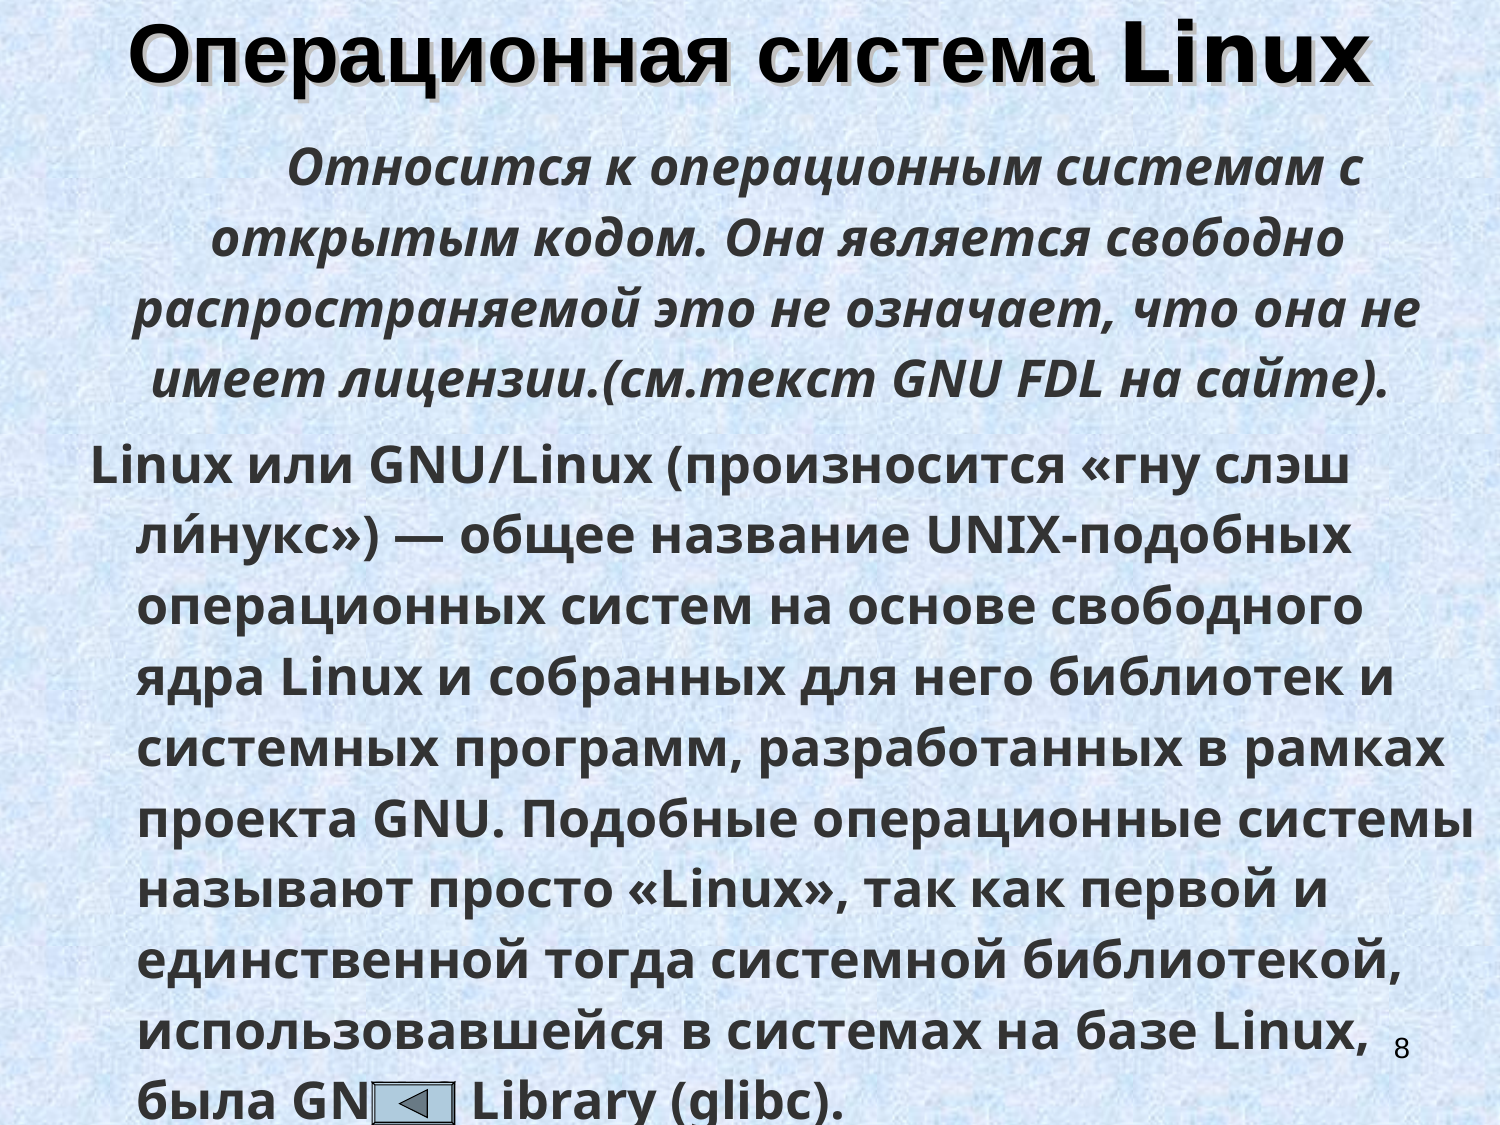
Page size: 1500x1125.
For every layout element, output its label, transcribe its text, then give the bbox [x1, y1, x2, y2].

text_box [374, 1082, 455, 1125]
picture [0, 1000, 1500, 1125]
title Операционная система Linux [0, 0, 1500, 122]
list Относится к операционным системам с открытым кодом. Она является свободно распространяемой это не означает, что она не имеет лицензии.(см.текст GNU FDL на сайте). Linux или GNU/Linux (произносится «гну слэш ли́нукс») — общее название UNIX-подобных операционных систем на основе свободного ядра Linux и собранных для него библиотек и системных программ, разработанных в рамках проекта GNU. Подобные операционные системы называют просто «Linux», так как первой и единственной тогда системной библиотекой, использовавшейся в системах на базе Linux, была GNU C Library (glibc). [0, 122, 1500, 1000]
picture [698, 1096, 710, 1113]
